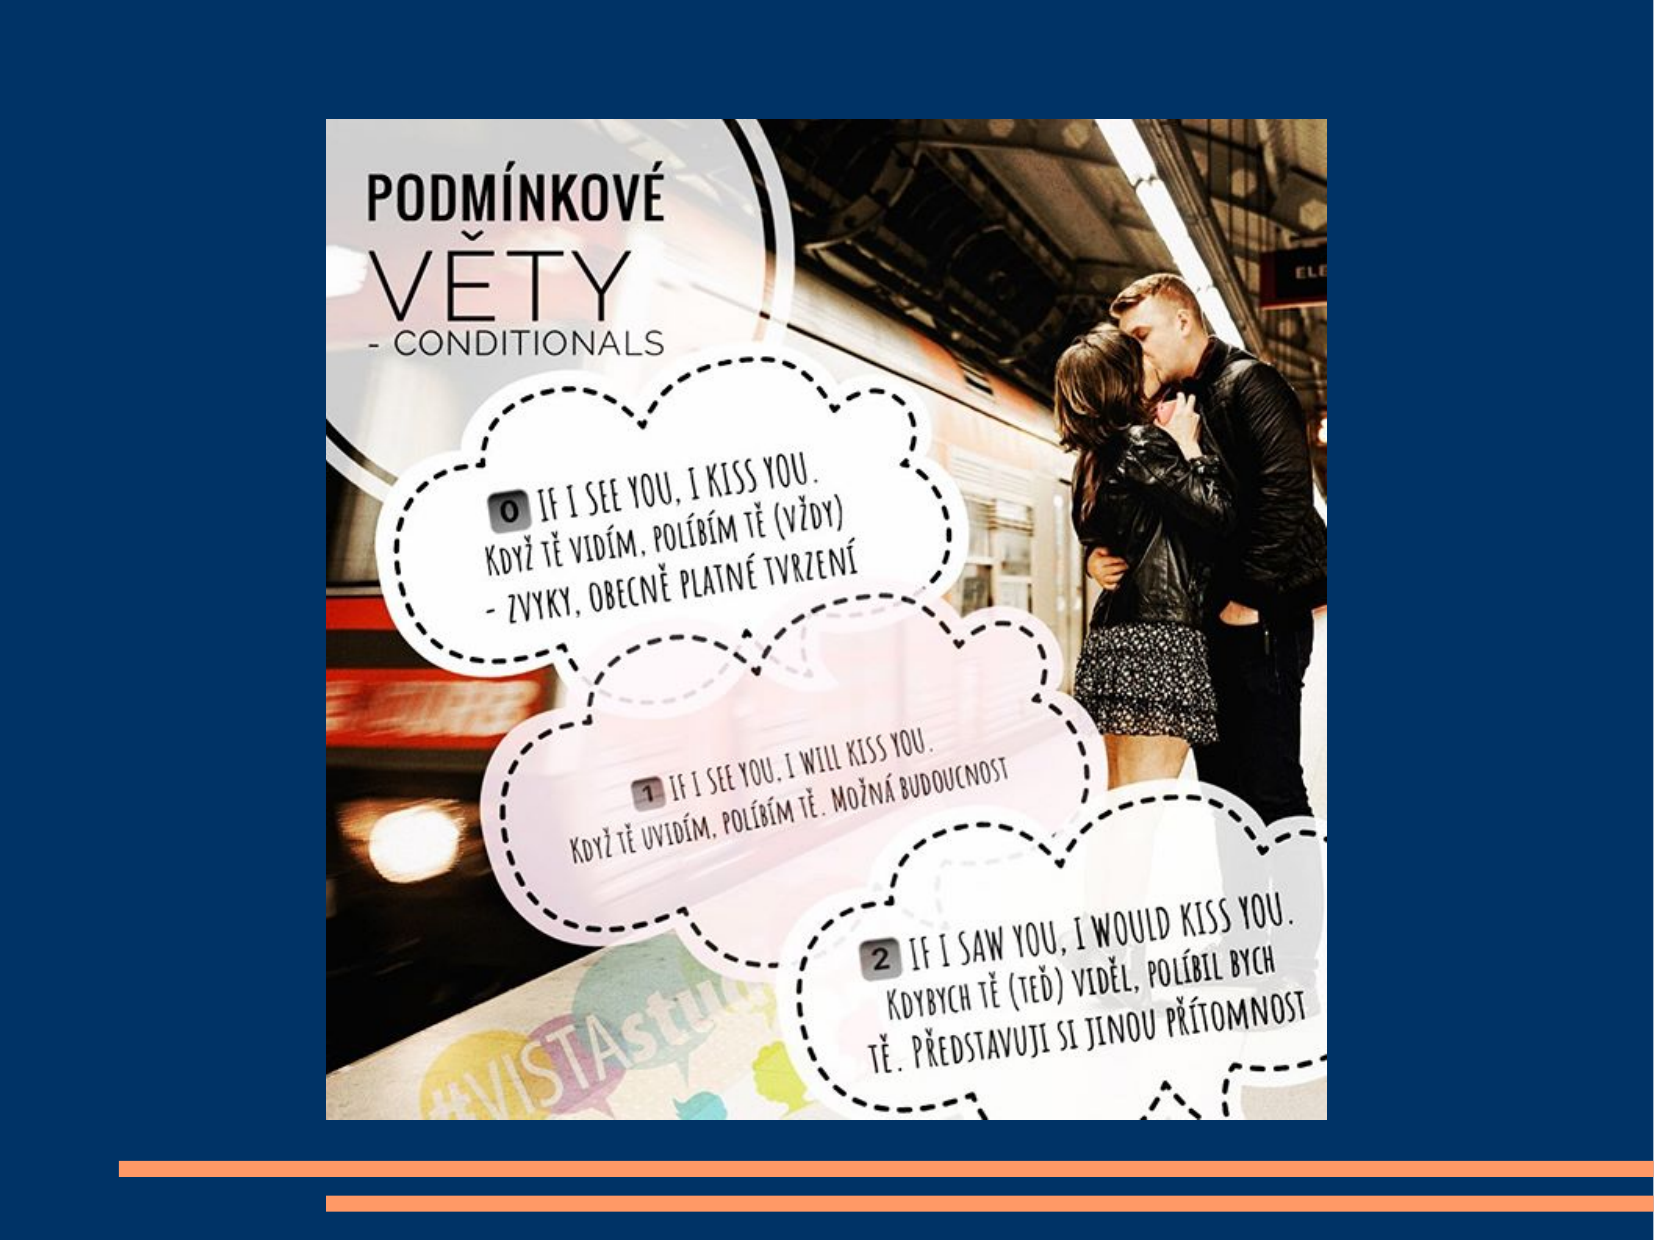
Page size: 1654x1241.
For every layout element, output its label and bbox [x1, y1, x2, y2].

picture [326, 119, 1327, 1120]
